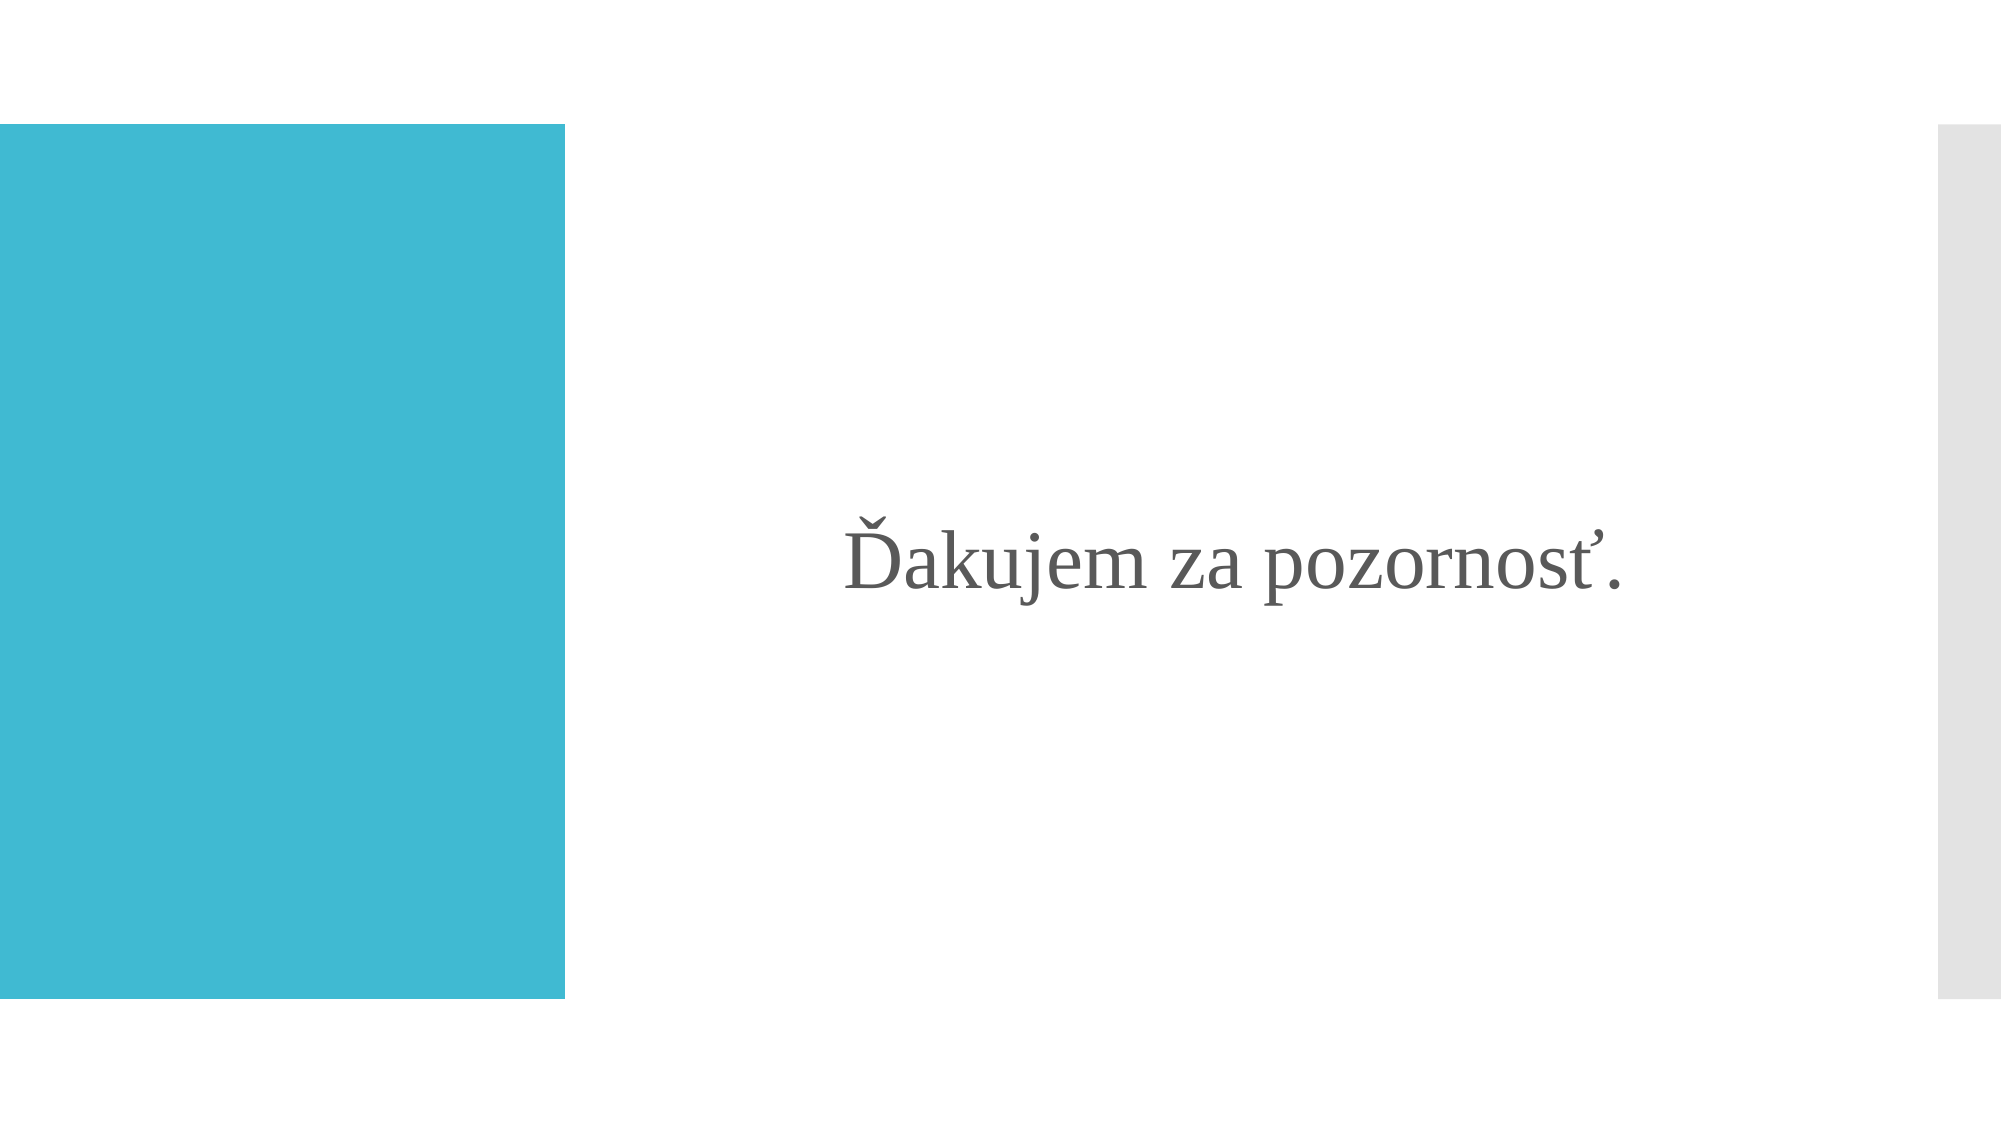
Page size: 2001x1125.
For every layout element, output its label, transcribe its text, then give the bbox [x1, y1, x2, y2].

list Ďakujem za pozornosť. [634, 141, 1835, 982]
